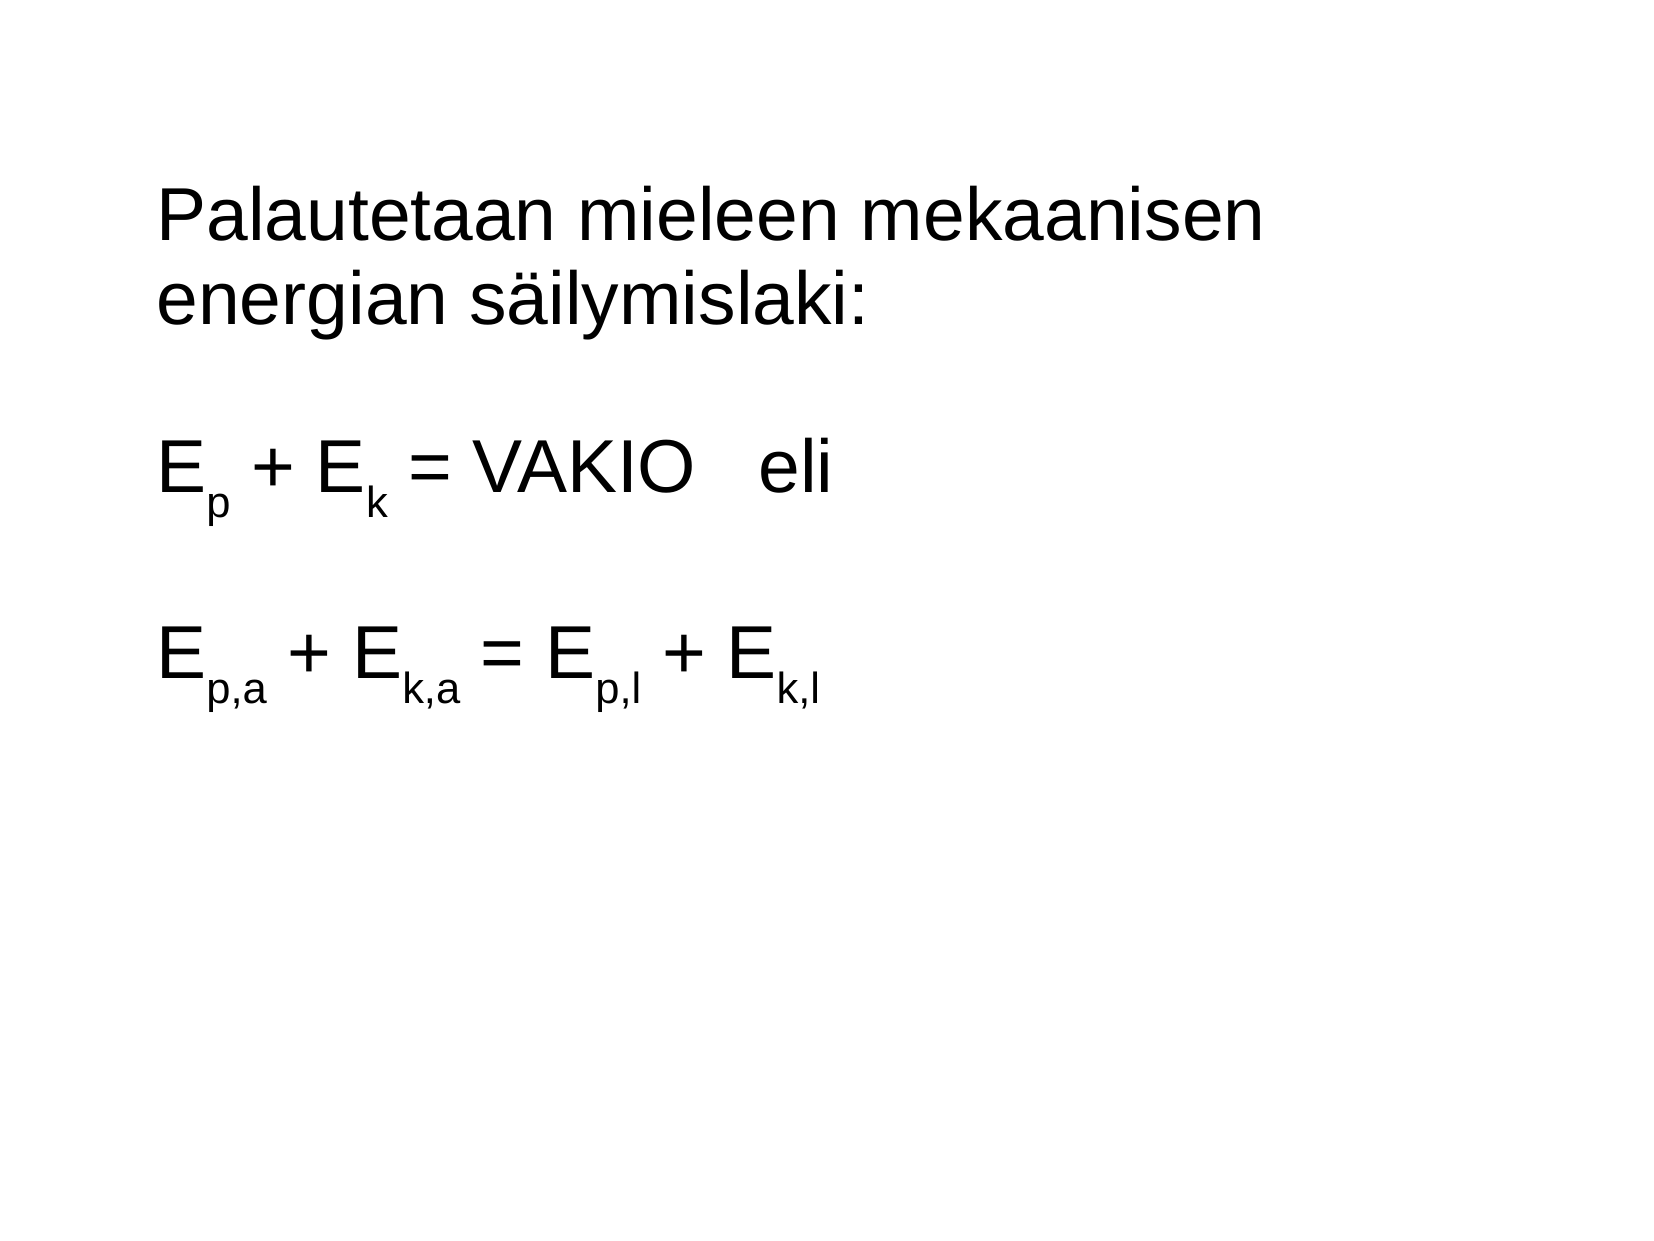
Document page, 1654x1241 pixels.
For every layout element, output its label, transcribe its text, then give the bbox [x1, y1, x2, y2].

text_box Palautetaan mieleen mekaanisen energian säilymislaki: Ep + Ek = VAKIO eli Ep,a + Ek,a = Ep,l + Ek,l [141, 165, 1299, 839]
